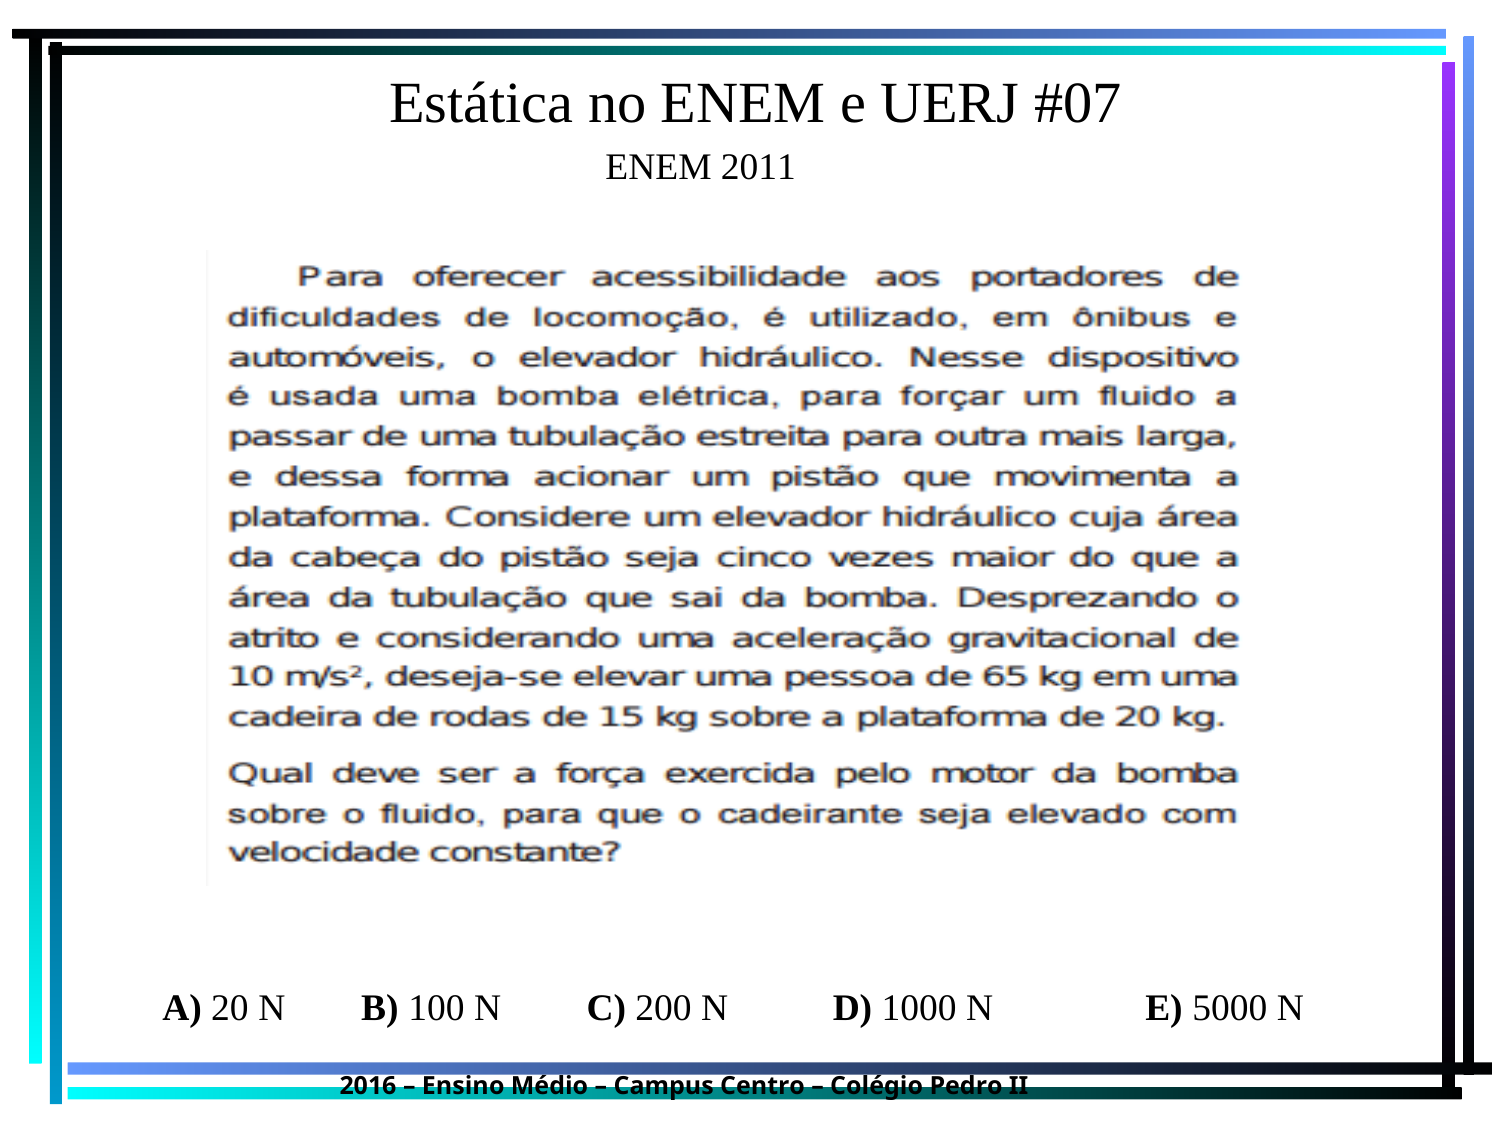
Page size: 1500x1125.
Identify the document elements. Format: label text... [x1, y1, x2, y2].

title Estática no ENEM e UERJ #07 [118, 59, 1394, 148]
picture [0, 0, 1500, 1125]
text_box A) 20 N B) 100 N C) 200 N D) 1000 N E) 5000 N [147, 976, 1359, 1034]
text_box ENEM 2011 [590, 135, 827, 193]
text_box 2016 – Ensino Médio – Campus Centro – Colégio Pedro II [324, 1062, 1045, 1109]
